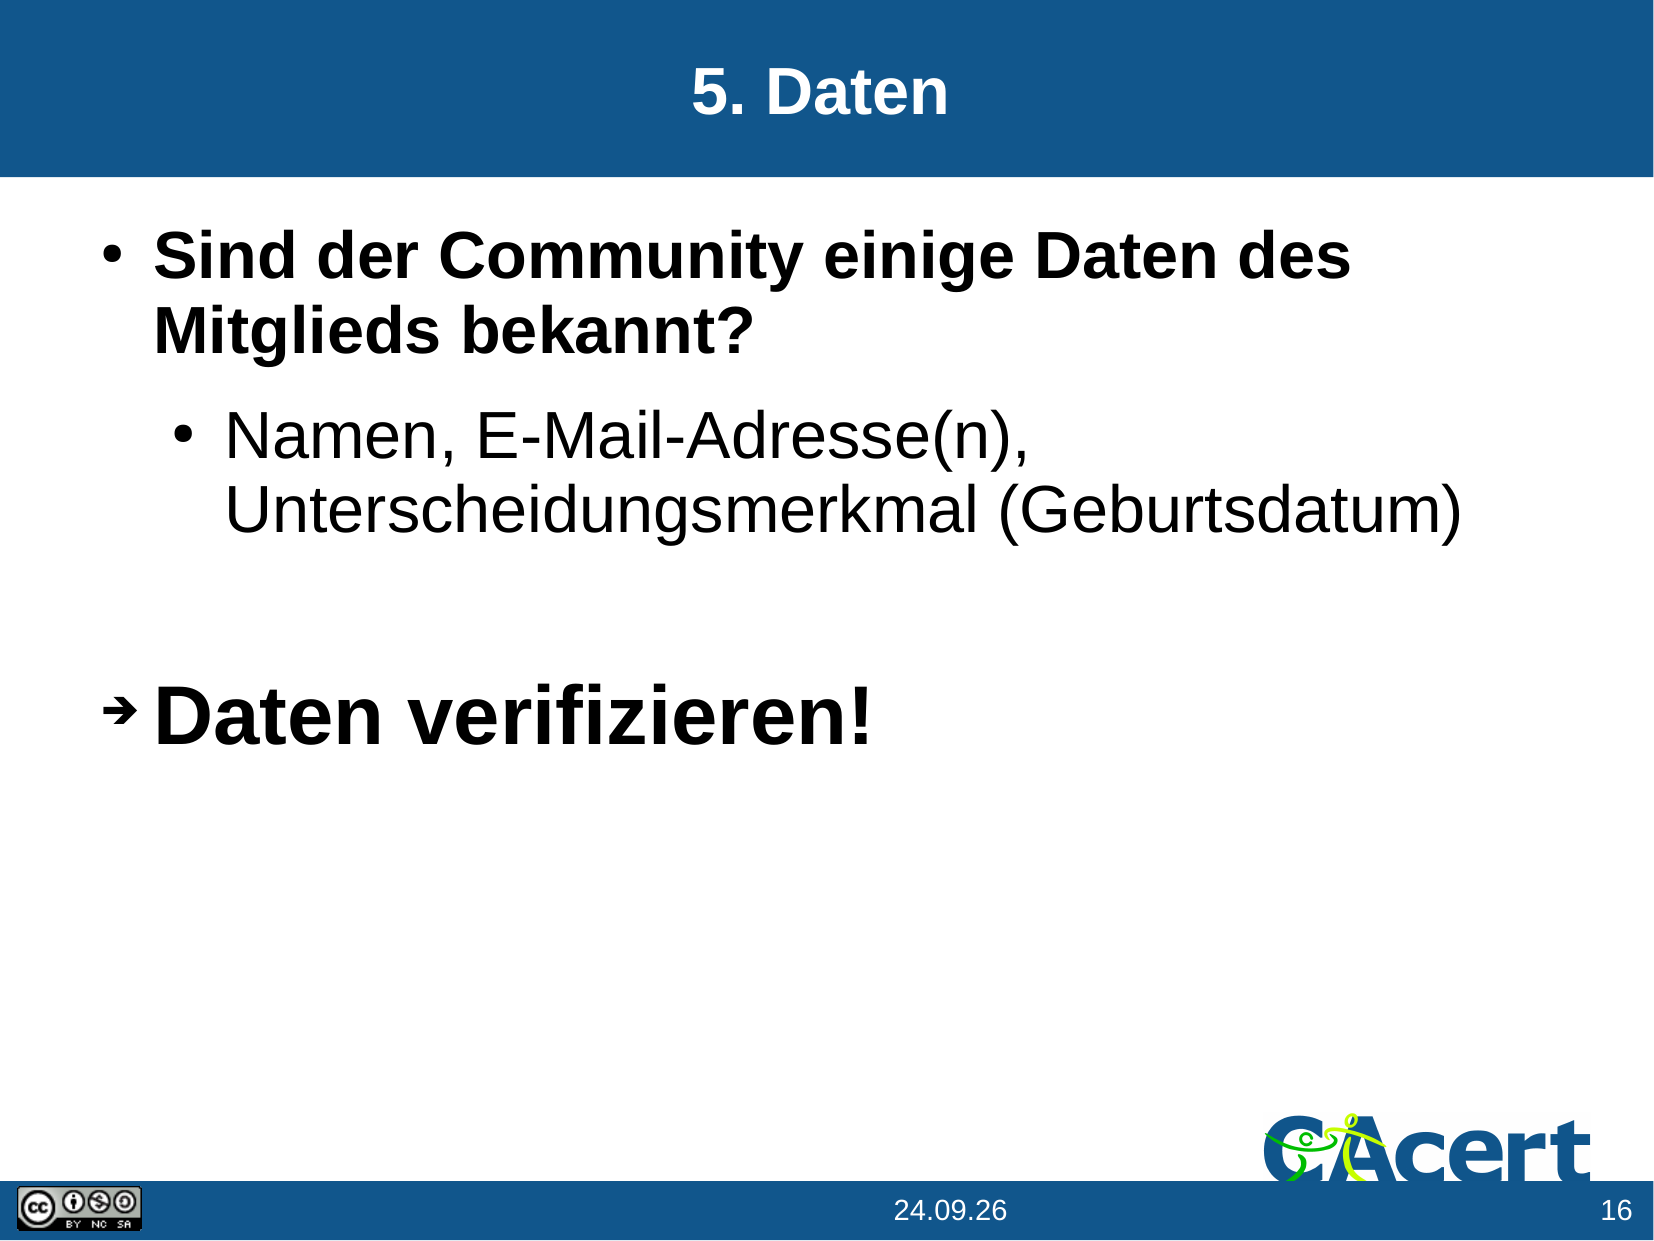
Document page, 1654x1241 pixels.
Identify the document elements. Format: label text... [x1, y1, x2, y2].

list Sind der Community einige Daten des Mitglieds bekannt? Namen, E-Mail-Adresse(n), Unterscheidungsmerkmal (Geburtsdatum) Daten verifizieren! [82, 218, 1571, 1077]
title 5. Daten [76, 17, 1565, 166]
picture [17, 1186, 142, 1231]
picture [1263, 1112, 1591, 1181]
